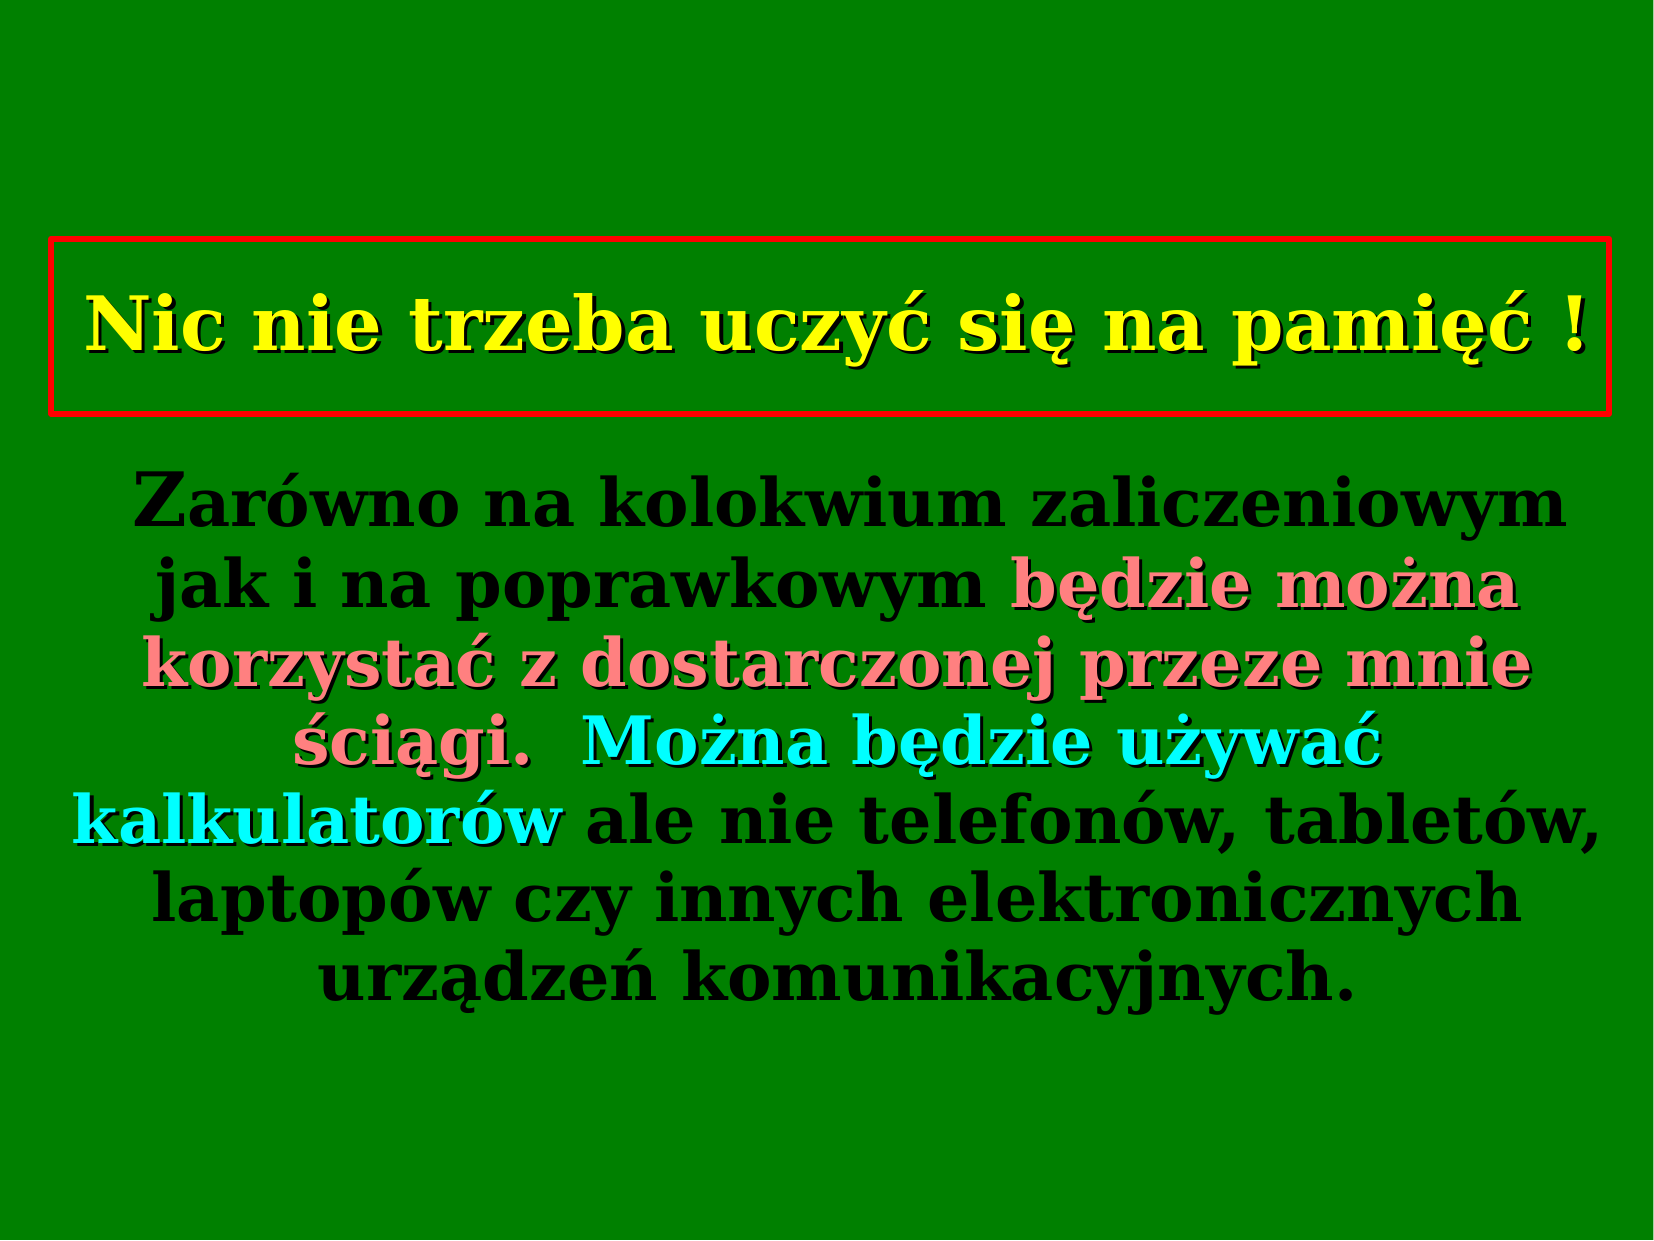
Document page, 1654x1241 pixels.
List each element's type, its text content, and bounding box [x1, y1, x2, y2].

title Nic nie trzeba uczyć się na pamięć ! Zarówno na kolokwium zaliczeniowym jak i na poprawkowym będzie można korzystać z dostarczonej przeze mnie ściągi. Można będzie używać kalkulatorów ale nie telefonów, tabletów, laptopów czy innych elektronicznych urządzeń komunikacyjnych. [68, 417, 1608, 1016]
title Nic nie trzeba uczyć się na pamięć ! Zarówno na kolokwium zaliczeniowym jak i na poprawkowym będzie można korzystać z dostarczonej przeze mnie ściągi. Można będzie używać kalkulatorów ale nie telefonów, tabletów, laptopów czy innych elektronicznych urządzeń komunikacyjnych. [68, 279, 1606, 411]
